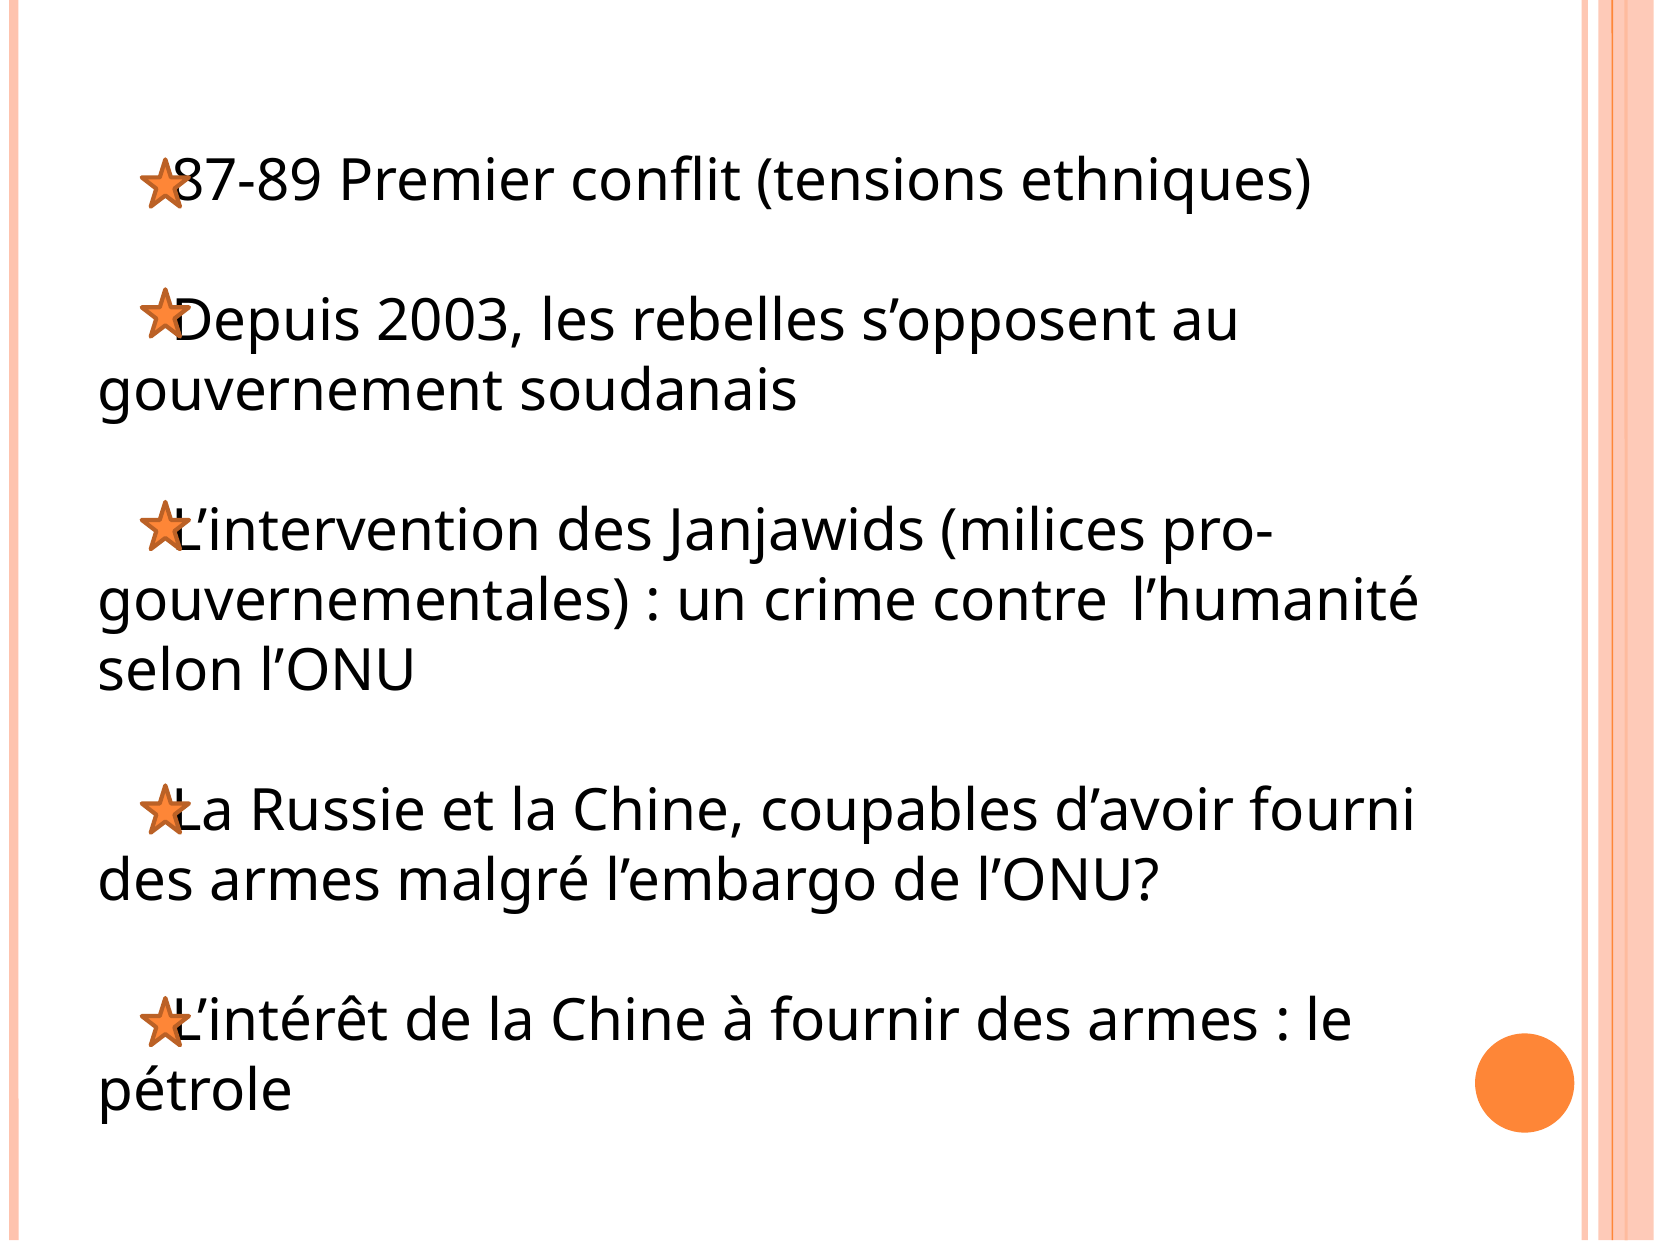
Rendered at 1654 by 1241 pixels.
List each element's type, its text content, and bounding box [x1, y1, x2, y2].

text_box [141, 785, 189, 833]
text_box 87-89 Premier conflit (tensions ethniques) Depuis 2003, les rebelles s’opposent au gouvernement soudanais L’intervention des Janjawids (milices pro- gouvernementales) : un crime contre l’humanité selon l’ONU La Russie et la Chine, coupables d’avoir fourni des armes malgré l’embargo de l’ONU? L’intérêt de la Chine à fournir des armes : le pétrole [82, 64, 1536, 1060]
text_box [141, 159, 189, 207]
text_box [141, 501, 189, 550]
text_box [141, 289, 189, 337]
text_box [141, 998, 189, 1046]
